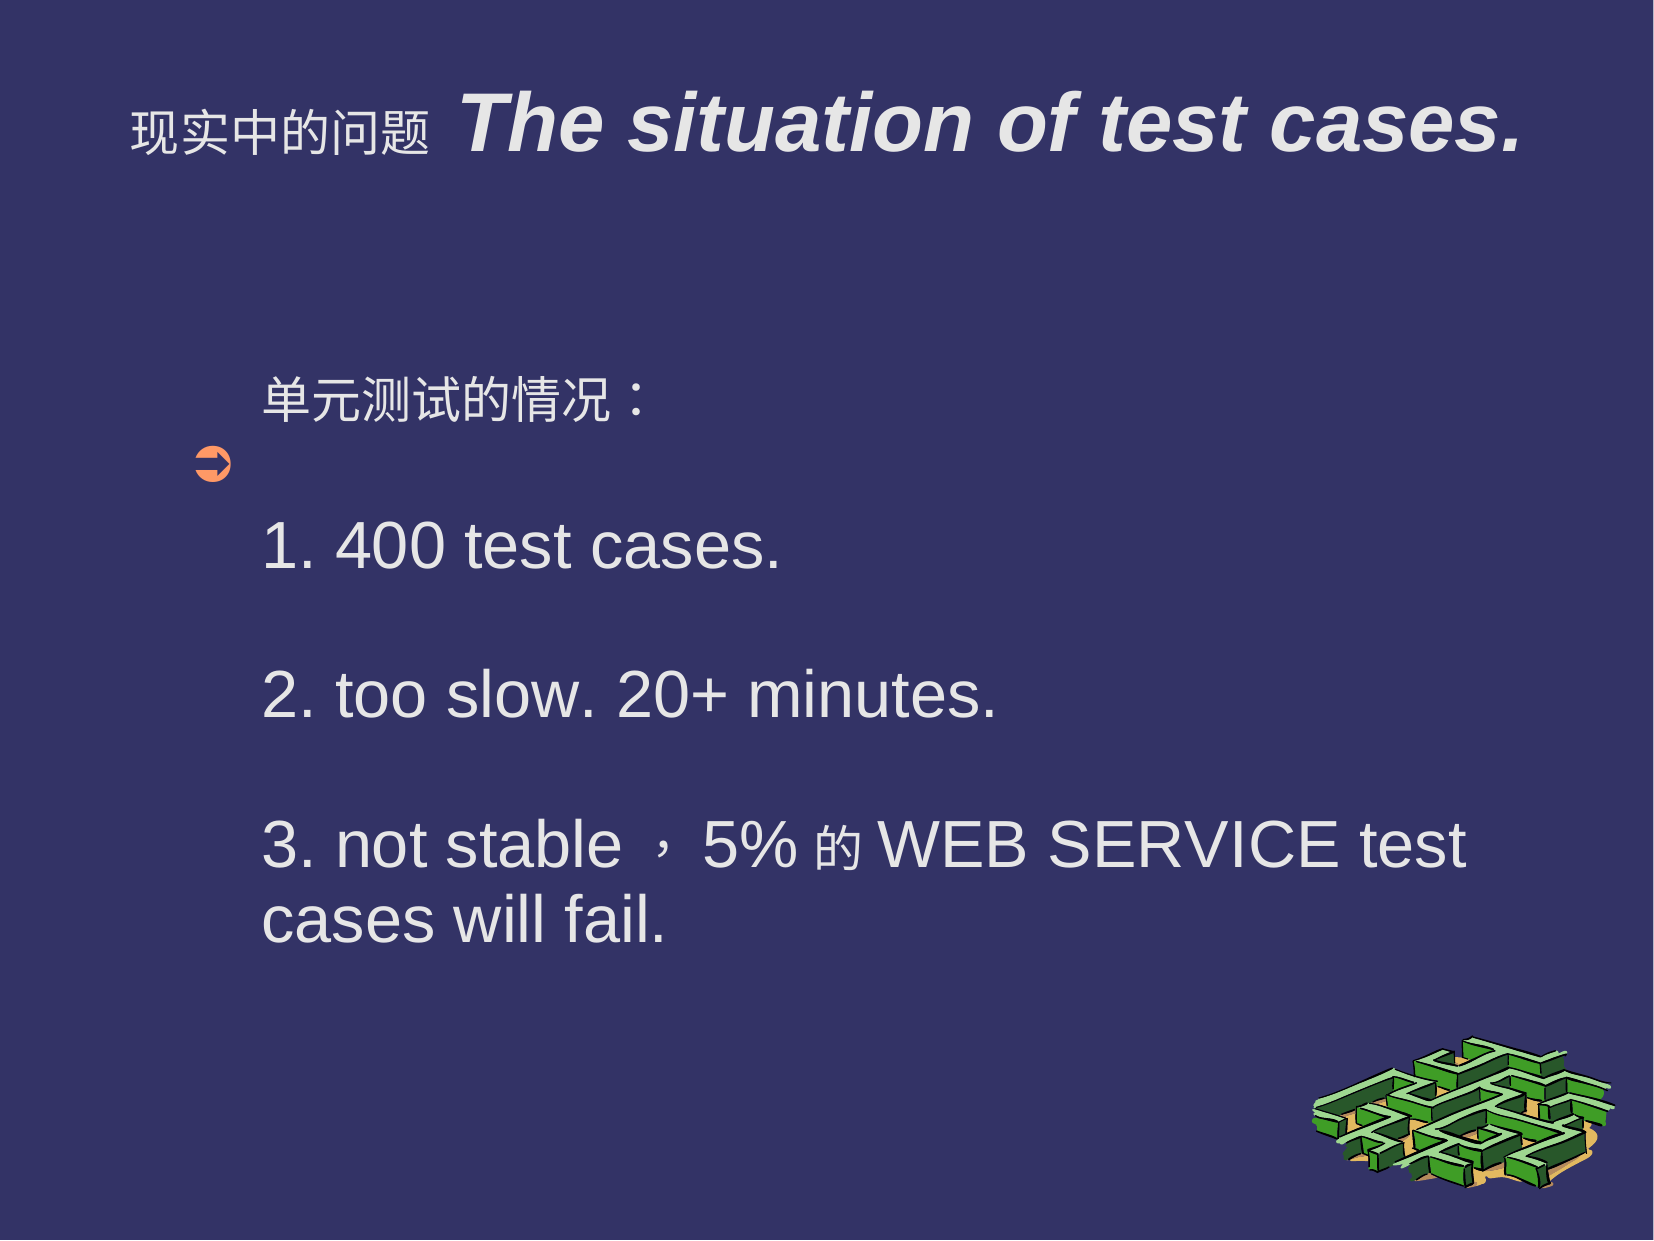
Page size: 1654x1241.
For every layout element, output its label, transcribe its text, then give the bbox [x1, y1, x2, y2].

title 现实中的问题 The situation of test cases. [121, 19, 1534, 227]
list 单元测试的情况： 1. 400 test cases. 2. too slow. 20+ minutes. 3. not stable，5%的WEB SERVICE test cases will fail. [178, 364, 1570, 1184]
